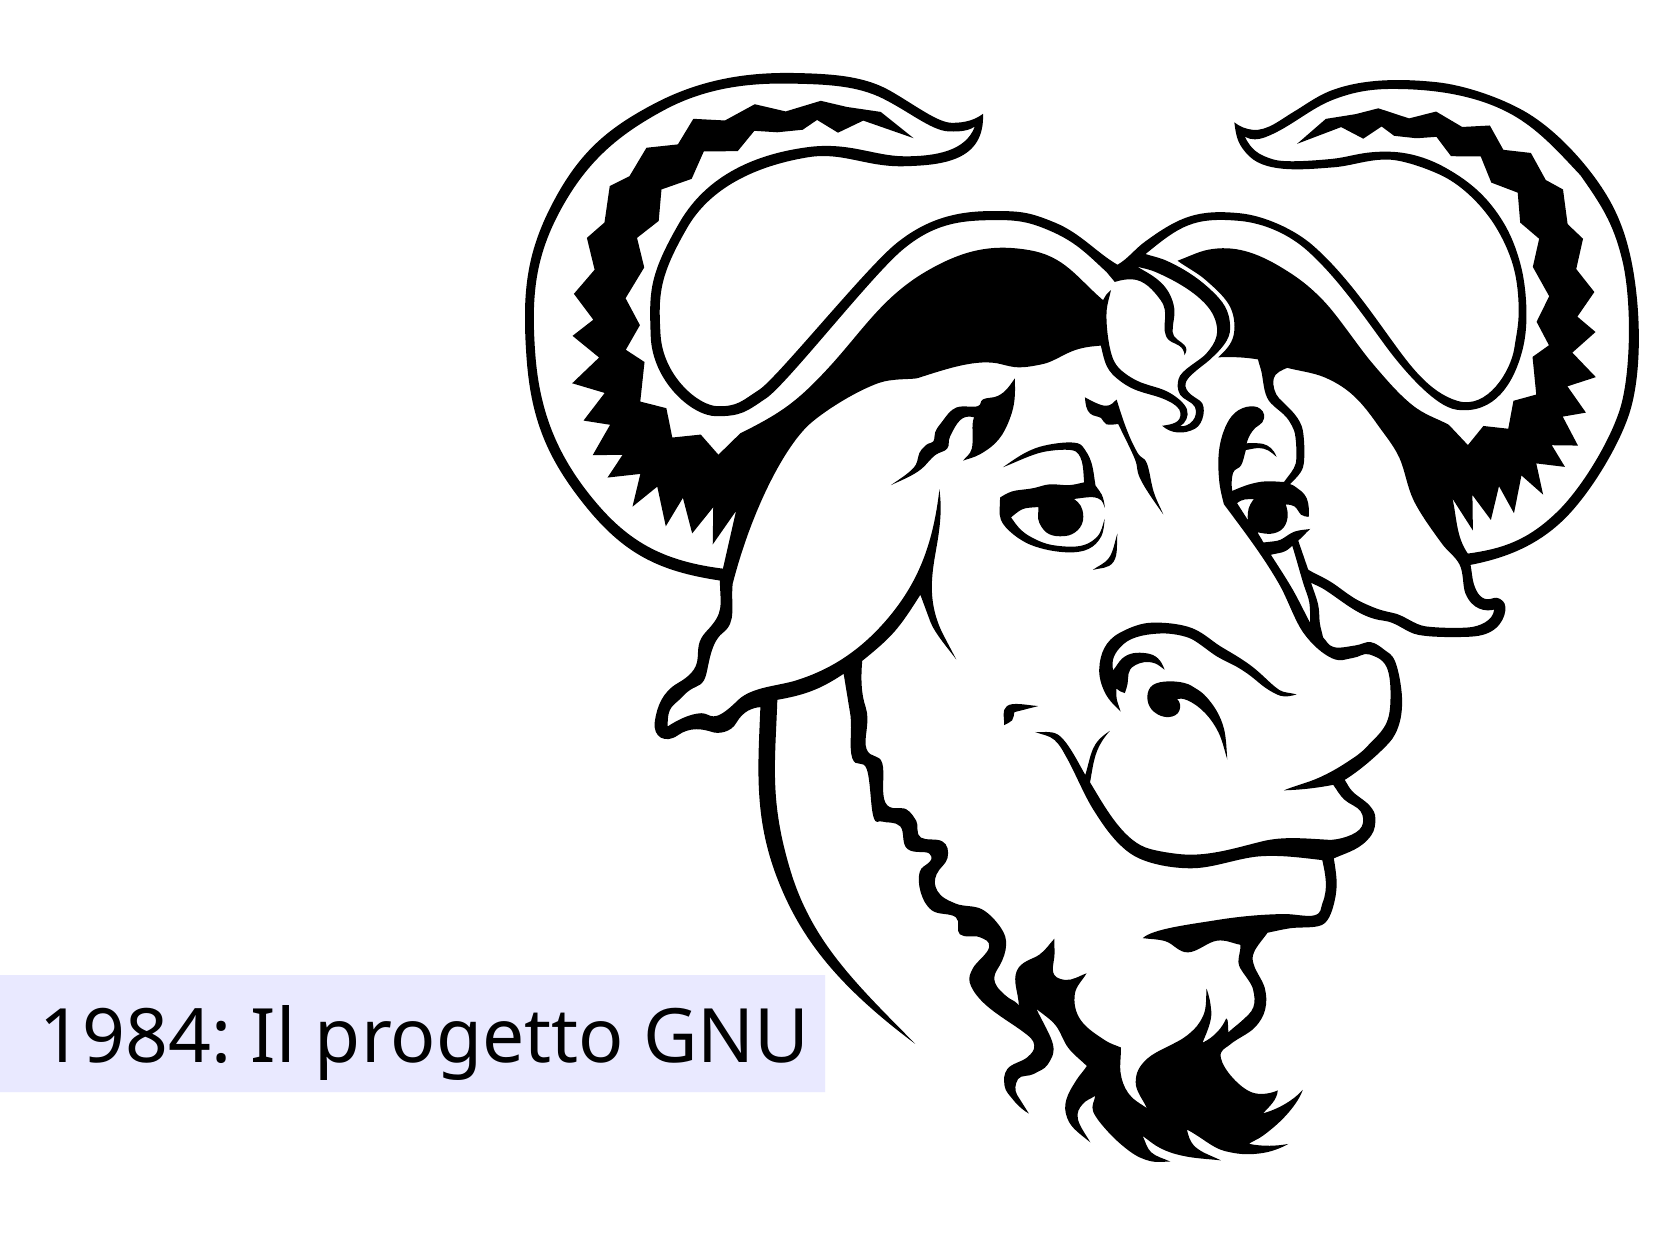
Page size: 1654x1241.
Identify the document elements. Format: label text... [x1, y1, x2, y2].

picture [1042, 938, 1055, 952]
picture [1003, 703, 1039, 726]
picture [999, 442, 1105, 553]
text_box 1984: Il progetto GNU [0, 974, 826, 978]
picture [1092, 533, 1118, 570]
picture [890, 378, 1016, 486]
picture [1099, 622, 1297, 712]
picture [525, 72, 1640, 952]
picture [1084, 397, 1164, 515]
picture [1147, 681, 1228, 760]
